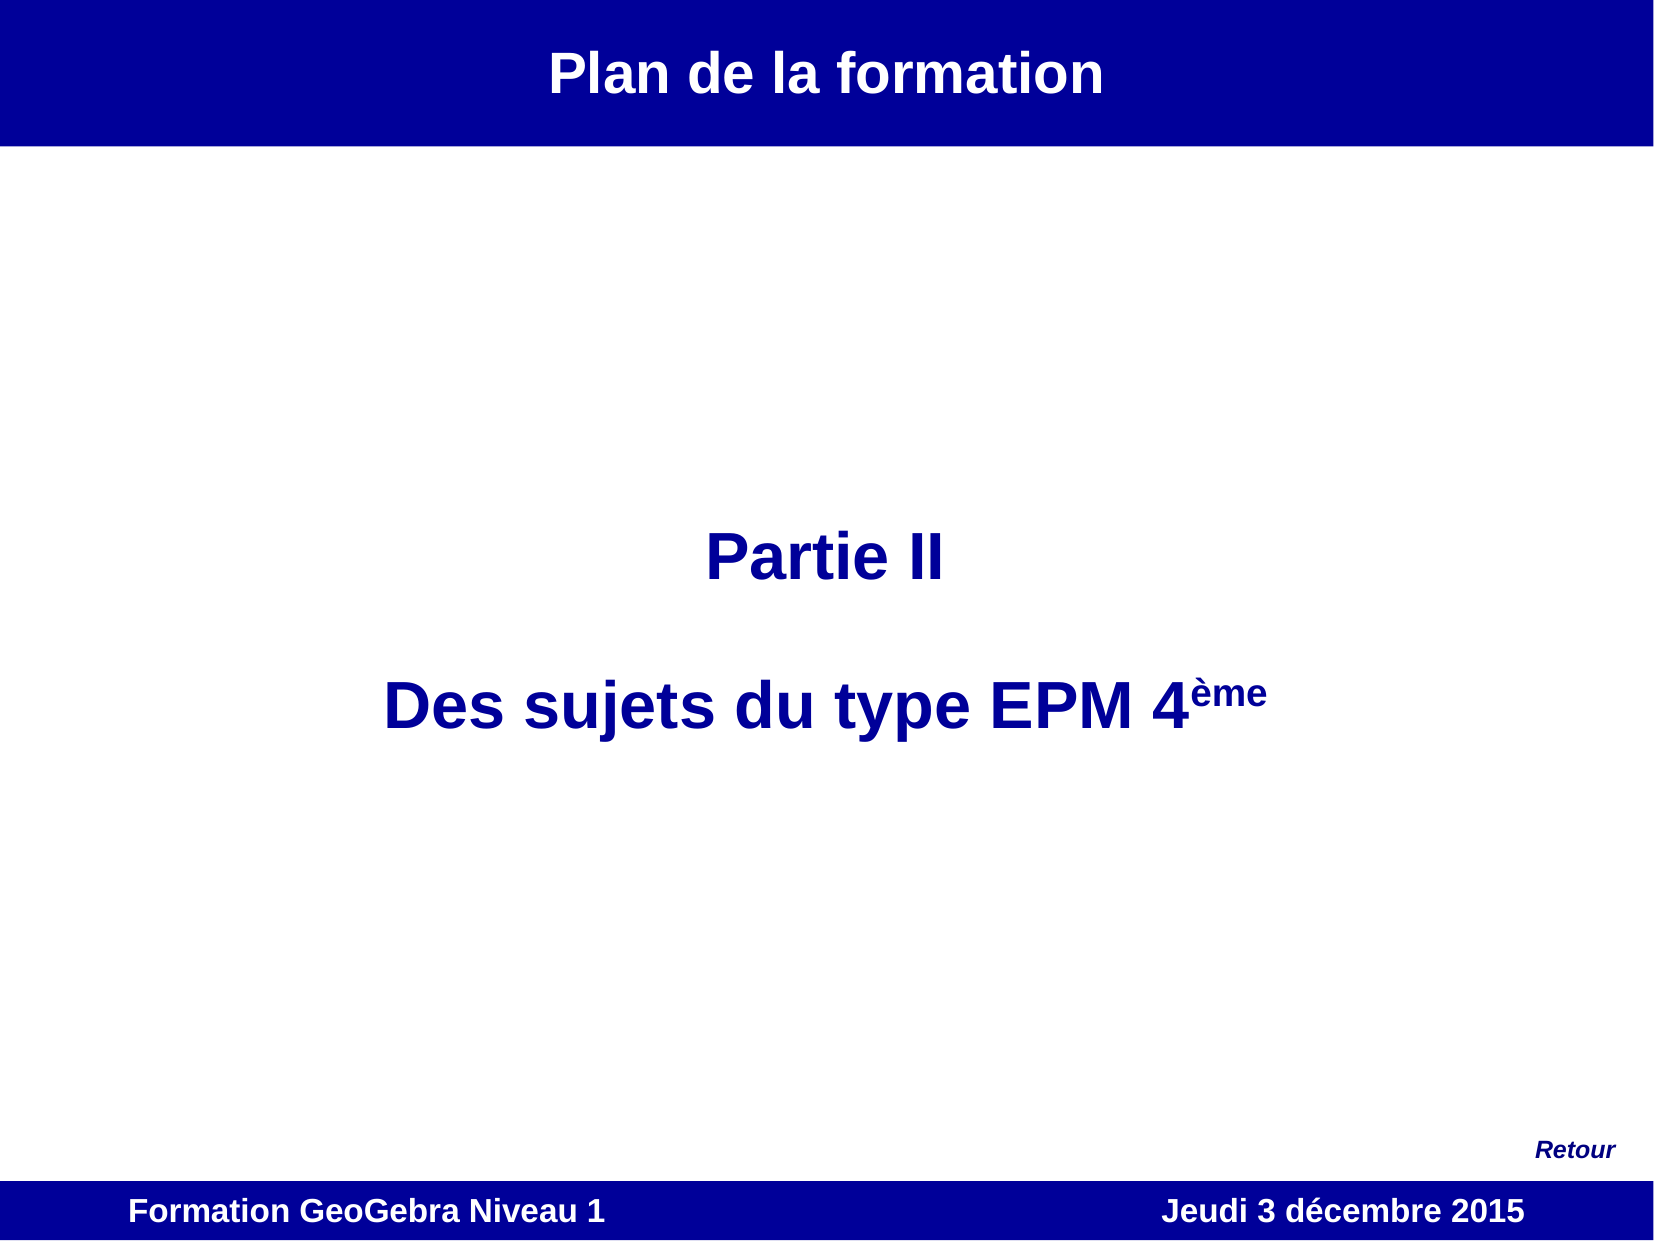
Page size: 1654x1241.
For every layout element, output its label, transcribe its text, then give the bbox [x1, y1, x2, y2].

text_box Retour [1520, 1128, 1637, 1172]
text_box Formation GeoGebra Niveau 1 Jeudi 3 décembre 2015 [0, 1181, 1654, 1241]
title Plan de la formation [0, 0, 1654, 147]
subtitle Partie II Des sujets du type EPM 4ème [28, 146, 1623, 1181]
